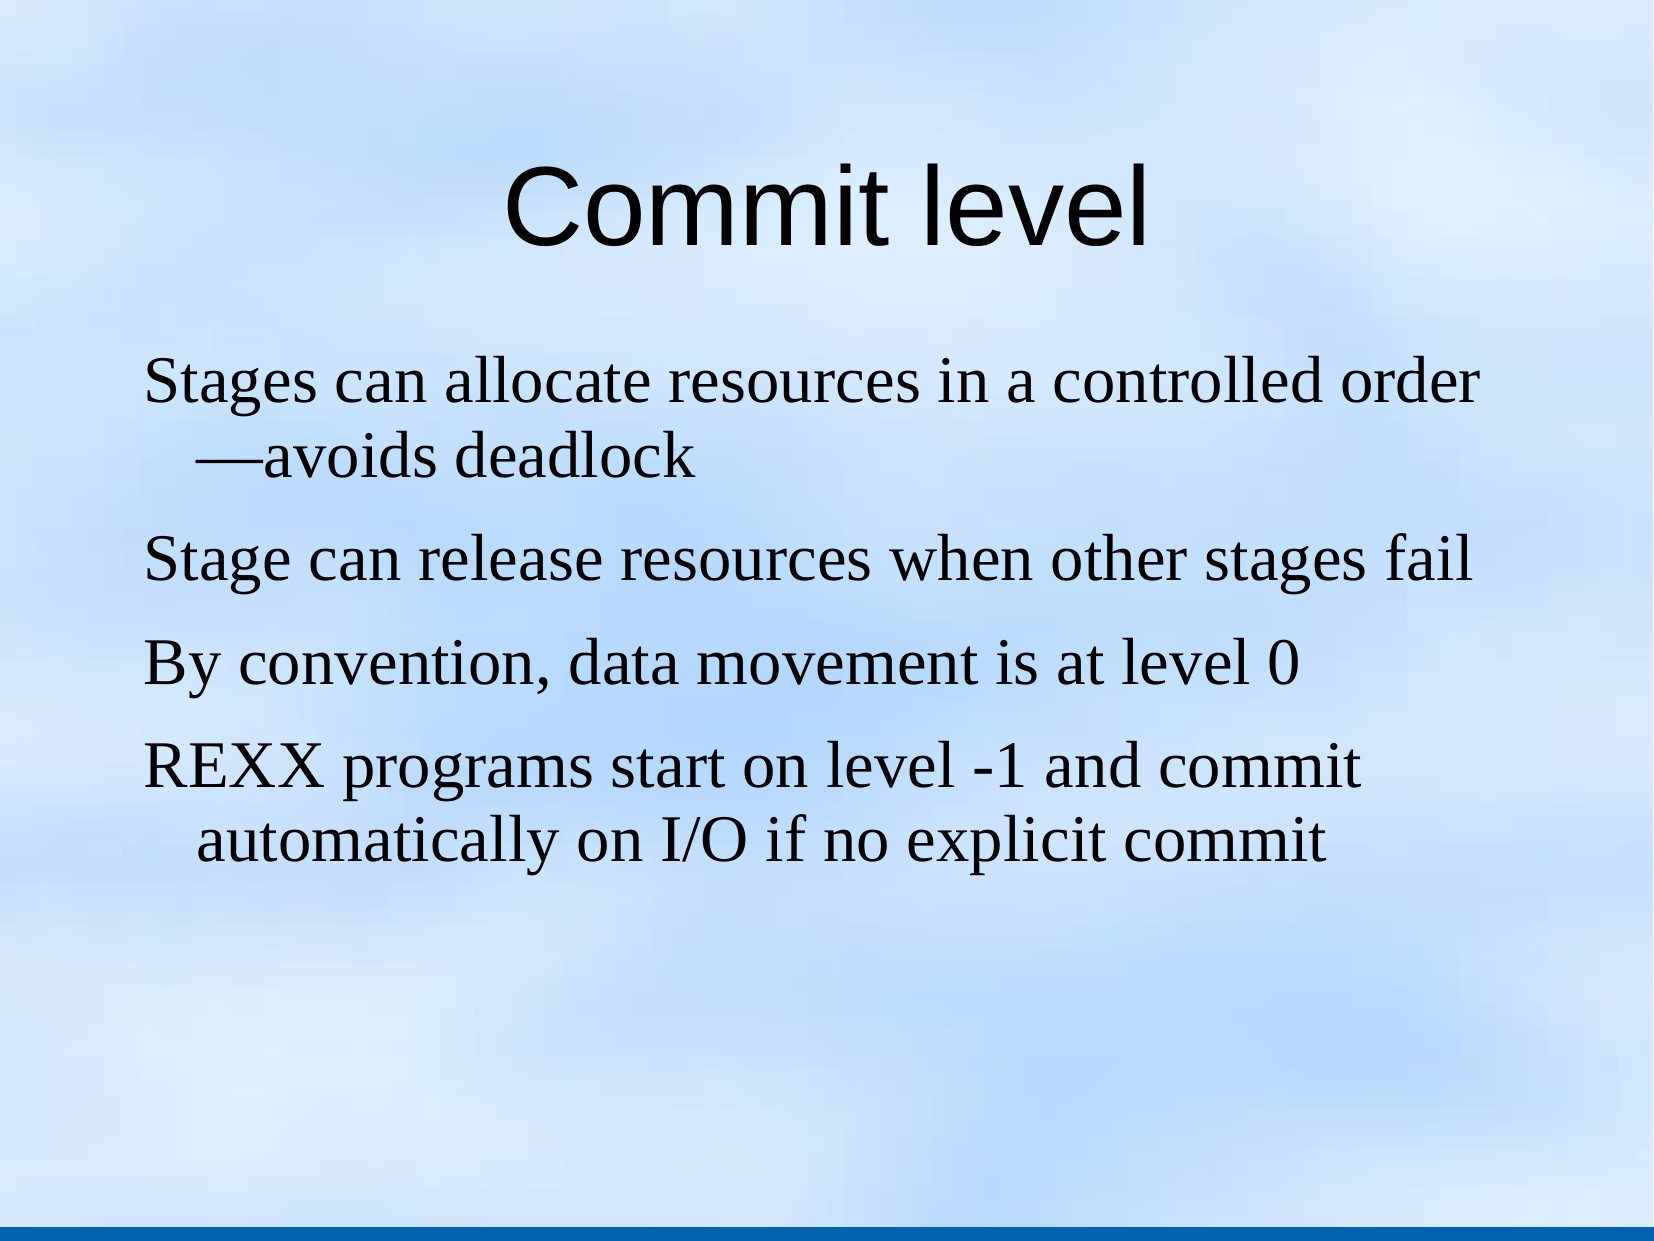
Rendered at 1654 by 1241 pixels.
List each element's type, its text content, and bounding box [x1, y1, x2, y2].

list Stages can allocate resources in a controlled order—avoids deadlock Stage can release resources when other stages fail By convention, data movement is at level 0 REXX programs start on level -1 and commit automatically on I/O if no explicit commit [125, 343, 1538, 1126]
picture [0, 0, 1654, 1227]
title Commit level [121, 102, 1533, 311]
